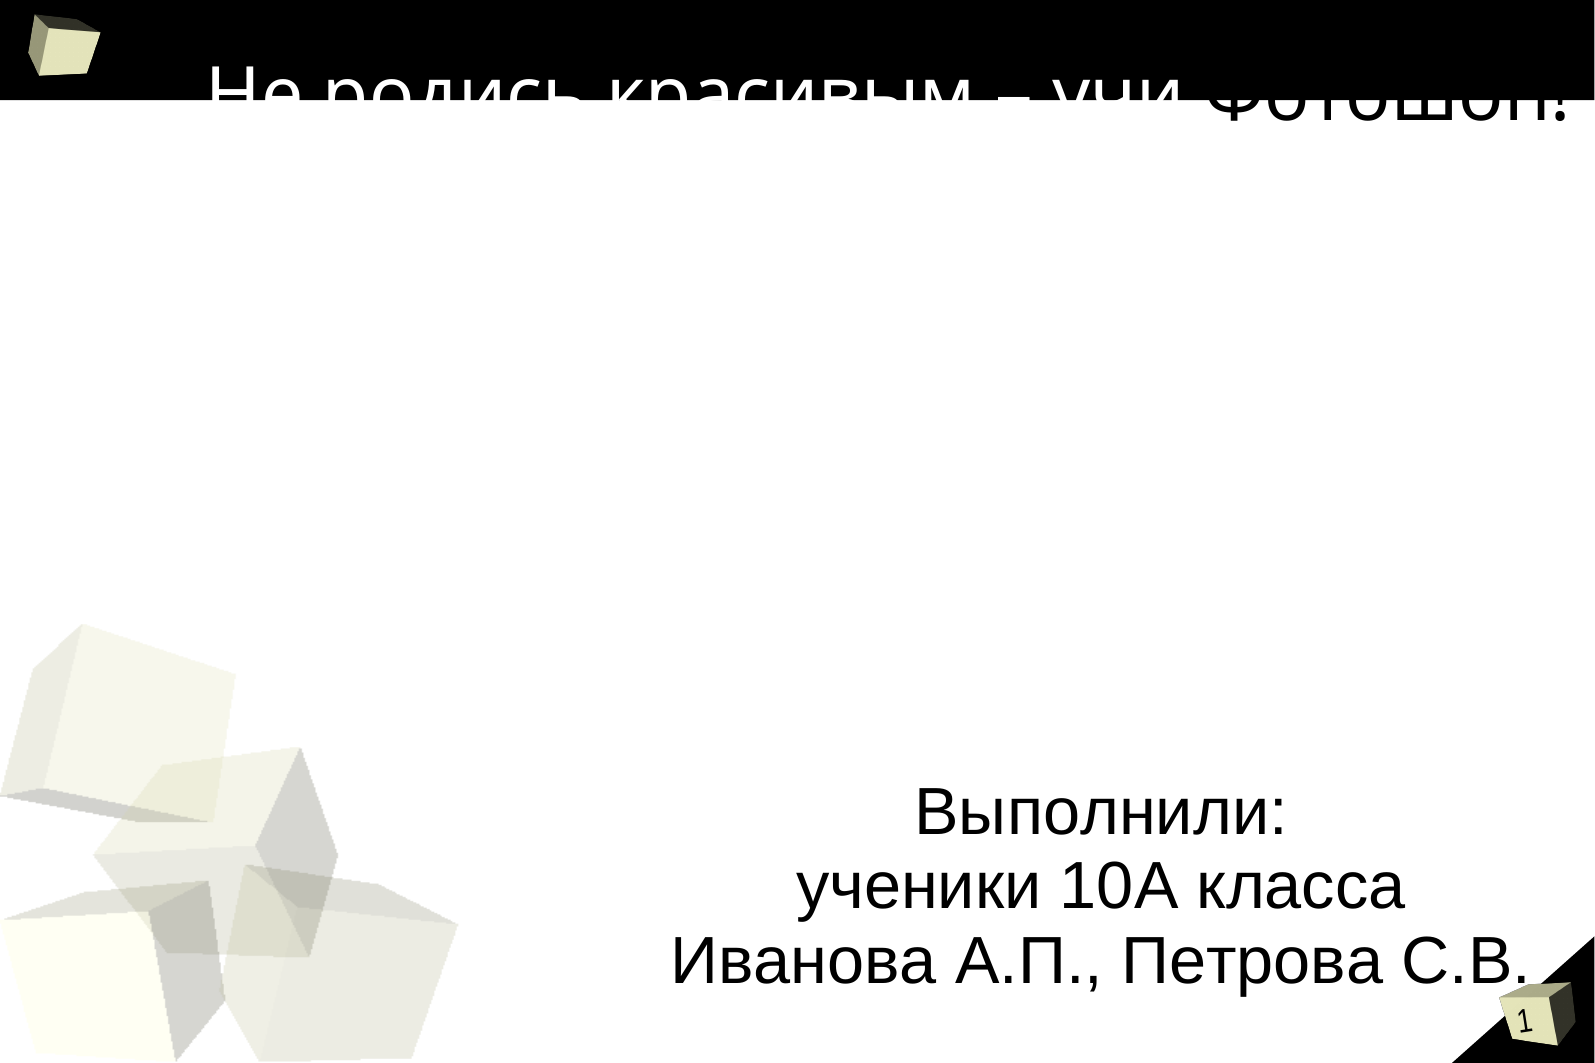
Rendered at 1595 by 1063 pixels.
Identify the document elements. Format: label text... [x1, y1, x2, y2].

title Не родись красивым – учи Фотошоп! [59, 0, 1572, 212]
subtitle Выполнили: ученики 10А класса Иванова А.П., Петрова С.В. [620, 767, 1583, 1004]
picture [0, 177, 1123, 1063]
